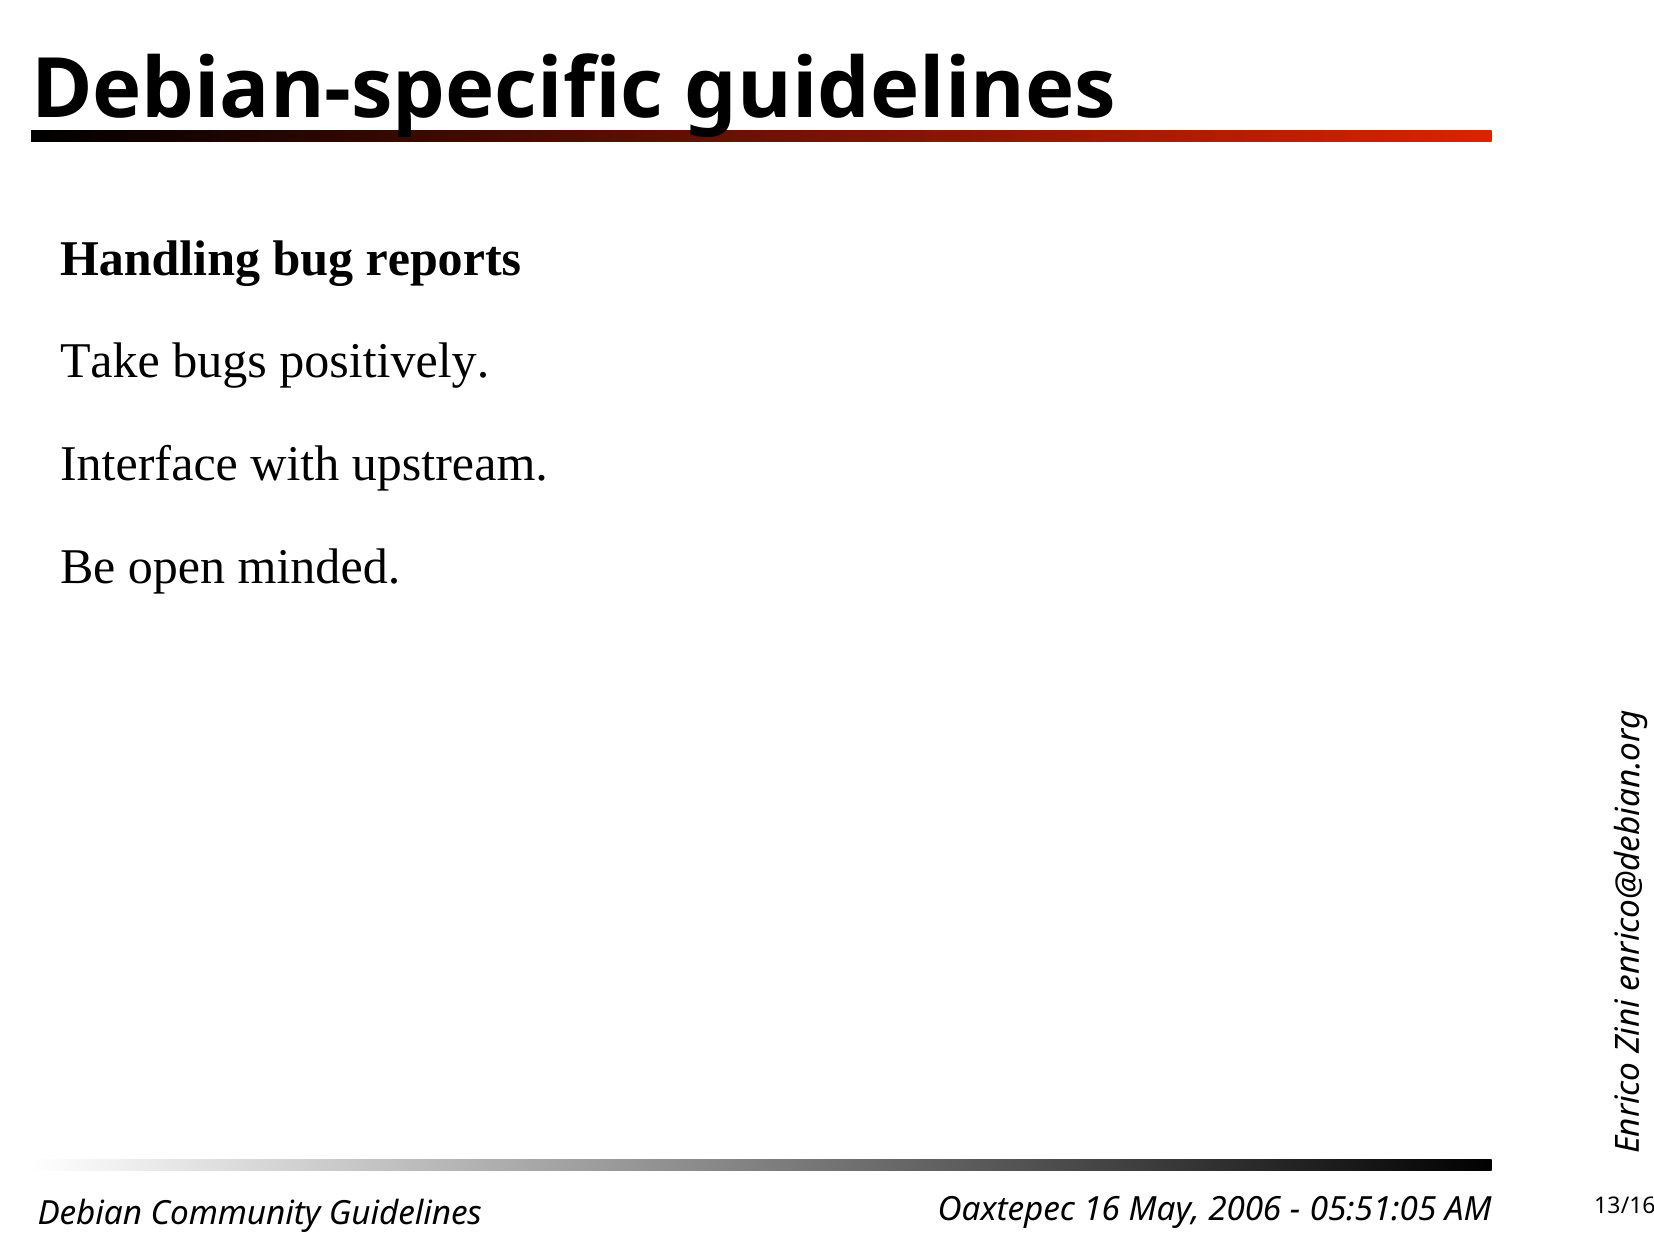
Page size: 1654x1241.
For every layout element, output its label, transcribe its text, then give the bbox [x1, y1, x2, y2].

text_box Handling bug reports Take bugs positively. Interface with upstream. Be open minded. [60, 230, 1498, 606]
text_box Debian-specific guidelines [31, 28, 1438, 165]
